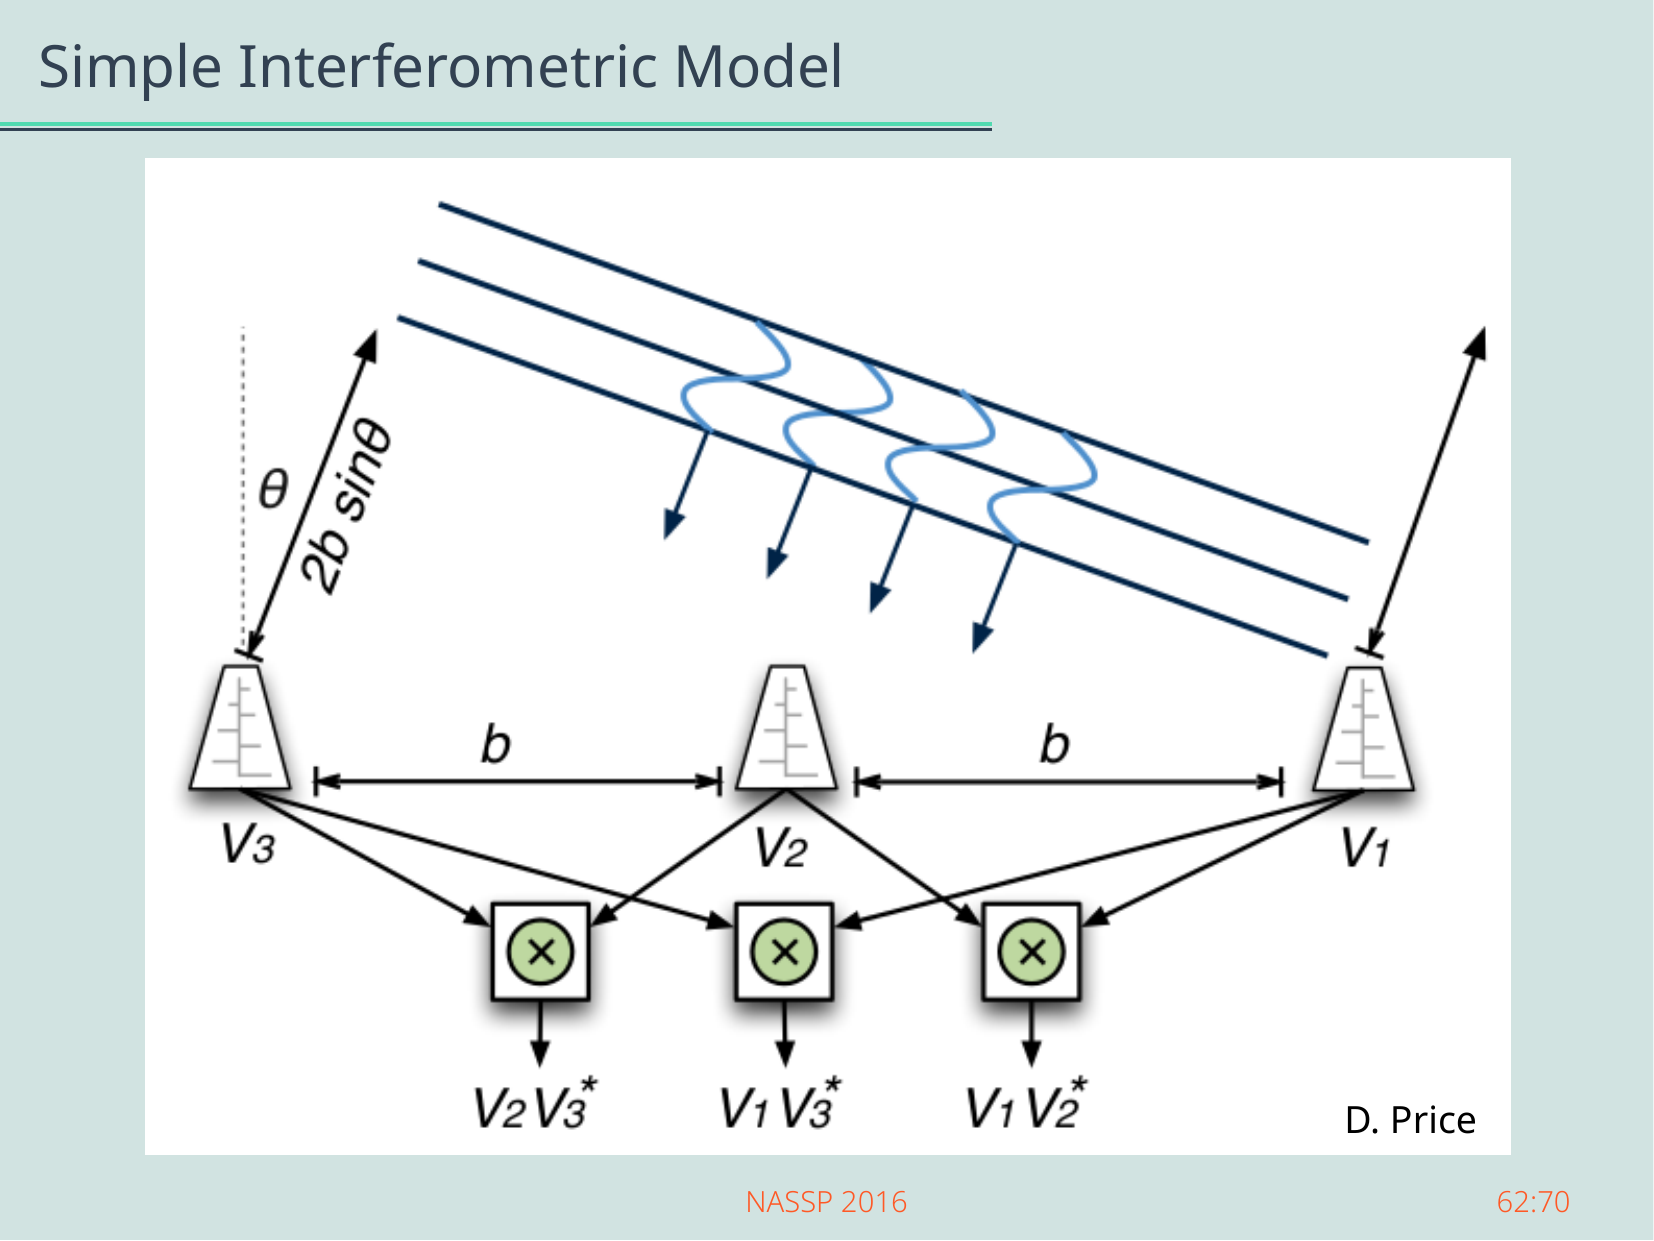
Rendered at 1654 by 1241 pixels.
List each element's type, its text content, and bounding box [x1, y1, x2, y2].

text_box D. Price [1329, 1086, 1484, 1147]
text_box Simple Interferometric Model [23, 17, 1063, 103]
picture [145, 158, 1511, 1155]
